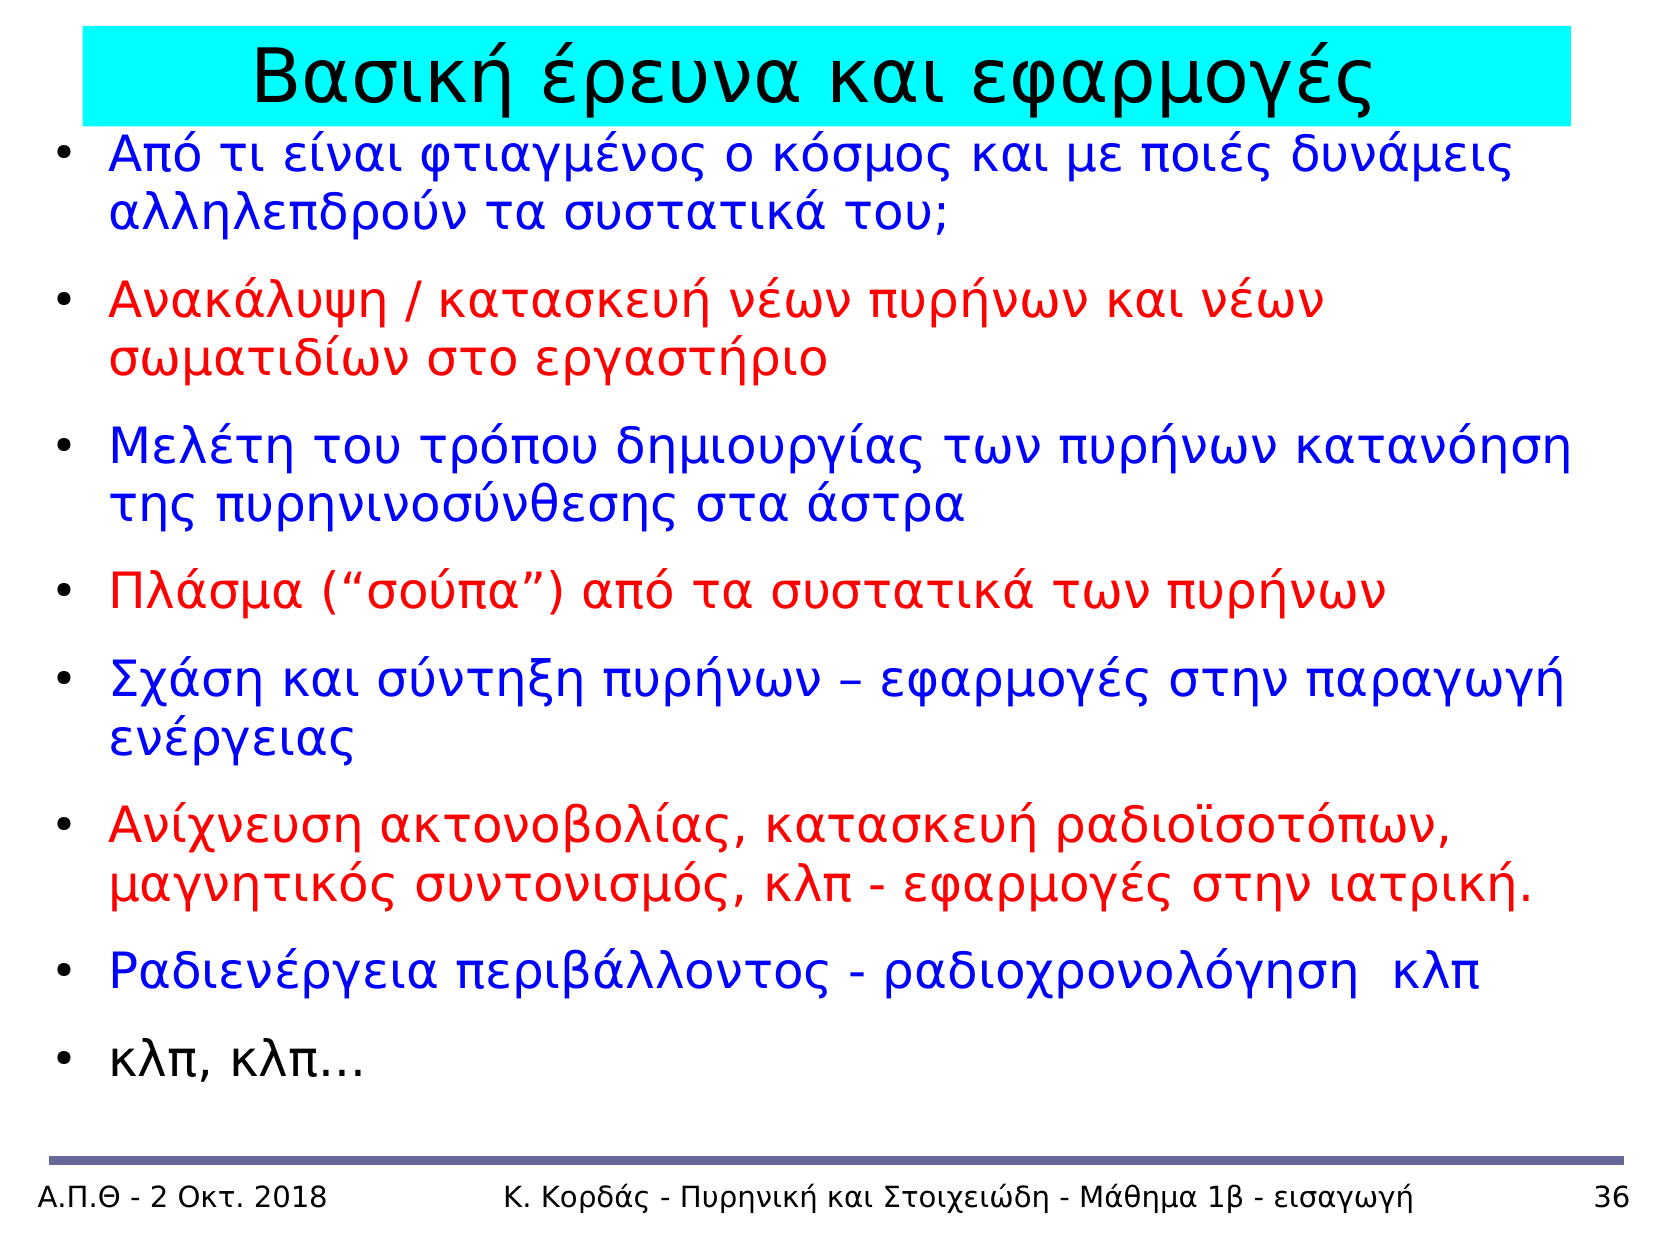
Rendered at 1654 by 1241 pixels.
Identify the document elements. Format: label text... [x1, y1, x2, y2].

title Βασική έρευνα και εφαρμογές [82, 32, 1571, 120]
list Από τι είναι φτιαγμένος ο κόσμος και με ποιές δυνάμεις αλληλεπδρούν τα συστατικά του; Ανακάλυψη / κατασκευή νέων πυρήνων και νέων σωματιδίων στο εργαστήριο Μελέτη του τρόπου δημιουργίας των πυρήνων κατανόηση της πυρηνινοσύνθεσης στα άστρα Πλάσμα (“σούπα”) από τα συστατικά των πυρήνων Σχάση και σύντηξη πυρήνων – εφαρμογές στην παραγωγή ενέργειας Ανίχνευση ακτονοβολίας, κατασκευή ραδιοϊσοτόπων, μαγνητικός συντονισμός, κλπ - εφαρμογές στην ιατρική. Ραδιενέργεια περιβάλλοντος - ραδιοχρονολόγηση κλπ κλπ, κλπ... [37, 124, 1613, 1219]
